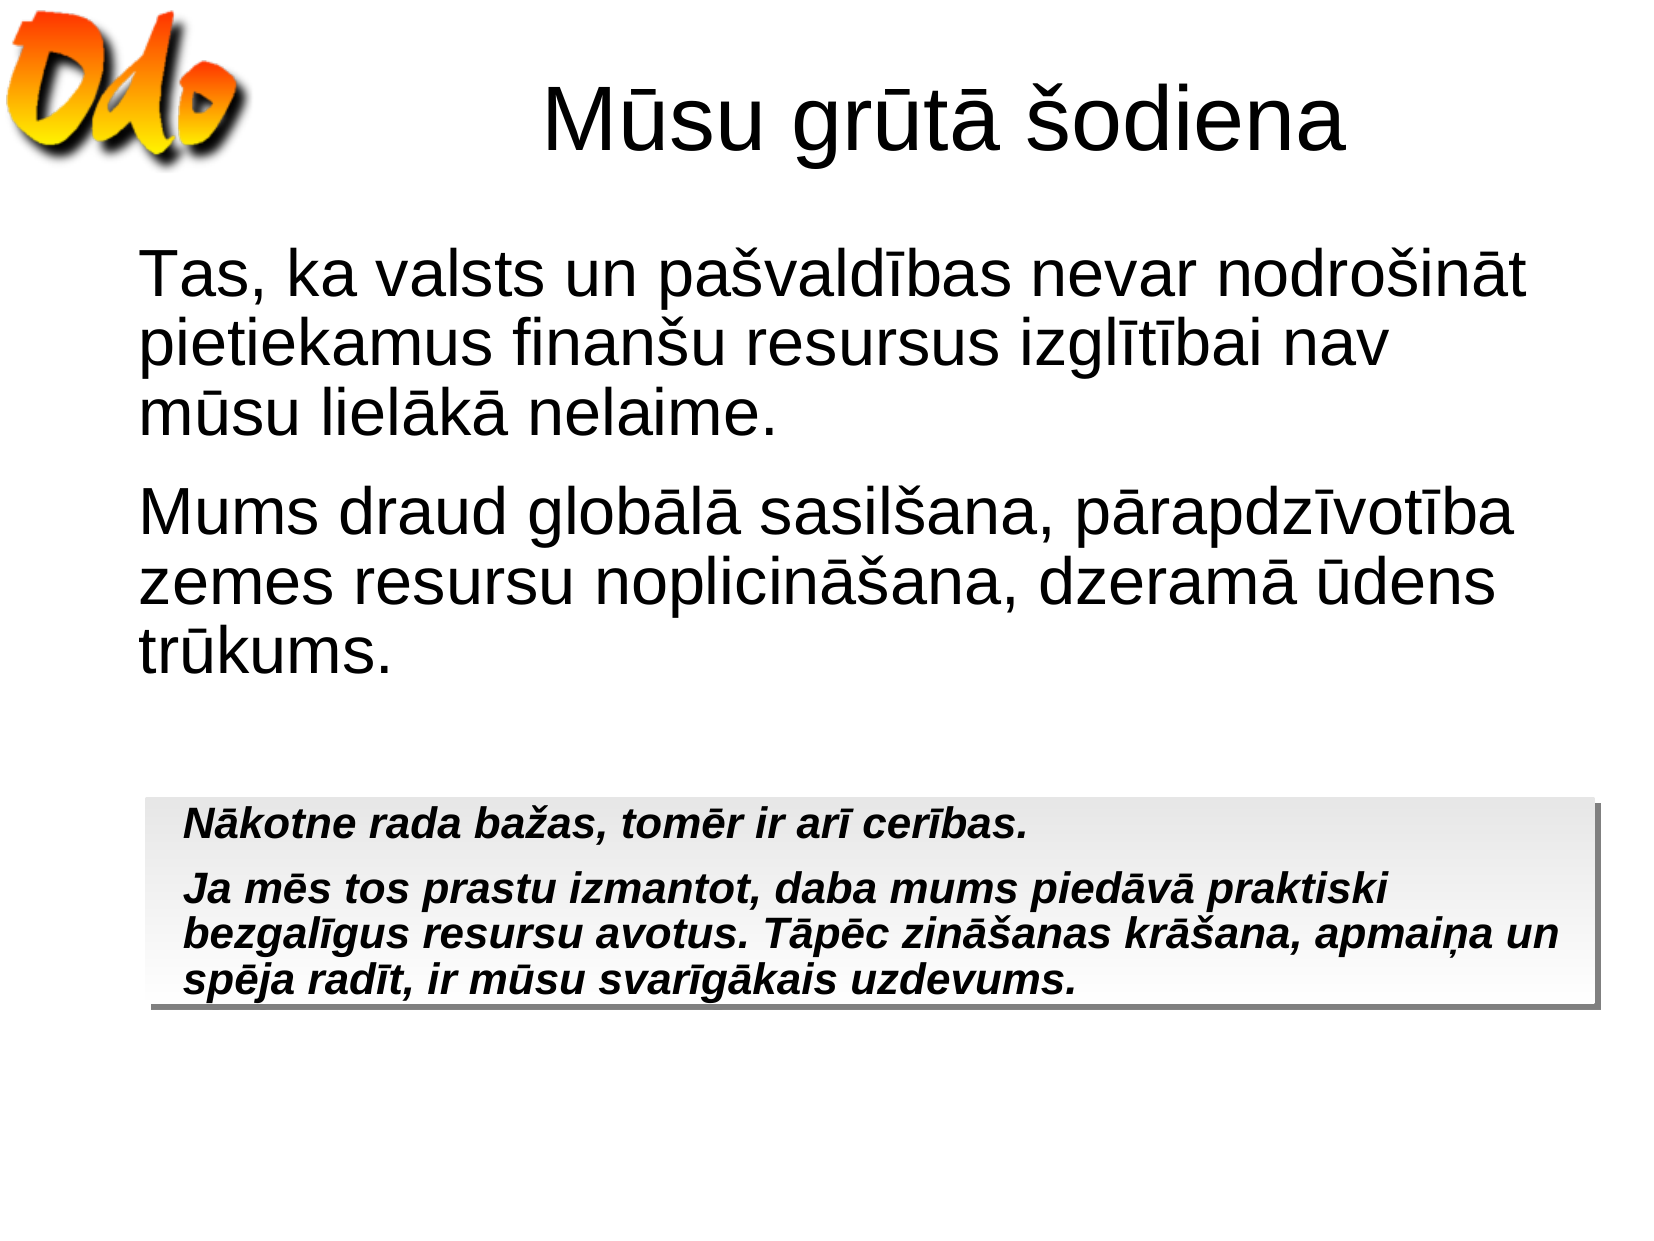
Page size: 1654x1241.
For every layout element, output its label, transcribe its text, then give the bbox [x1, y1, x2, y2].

title Mūsu grūtā šodiena [236, 70, 1654, 174]
text_box Nākotne rada bažas, tomēr ir arī cerības. Ja mēs tos prastu izmantot, daba mums piedāvā praktiski bezgalīgus resursu avotus. Tāpēc zināšanas krāšana, apmaiņa un spēja radīt, ir mūsu svarīgākais uzdevums. [145, 797, 1595, 1004]
picture [5, 6, 263, 178]
list Tas, ka valsts un pašvaldības nevar nodrošināt pietiekamus finanšu resursus izglītībai nav mūsu lielākā nelaime. Mums draud globālā sasilšana, pārapdzīvotība zemes resursu noplicināšana, dzeramā ūdens trūkums. [82, 236, 1569, 1107]
